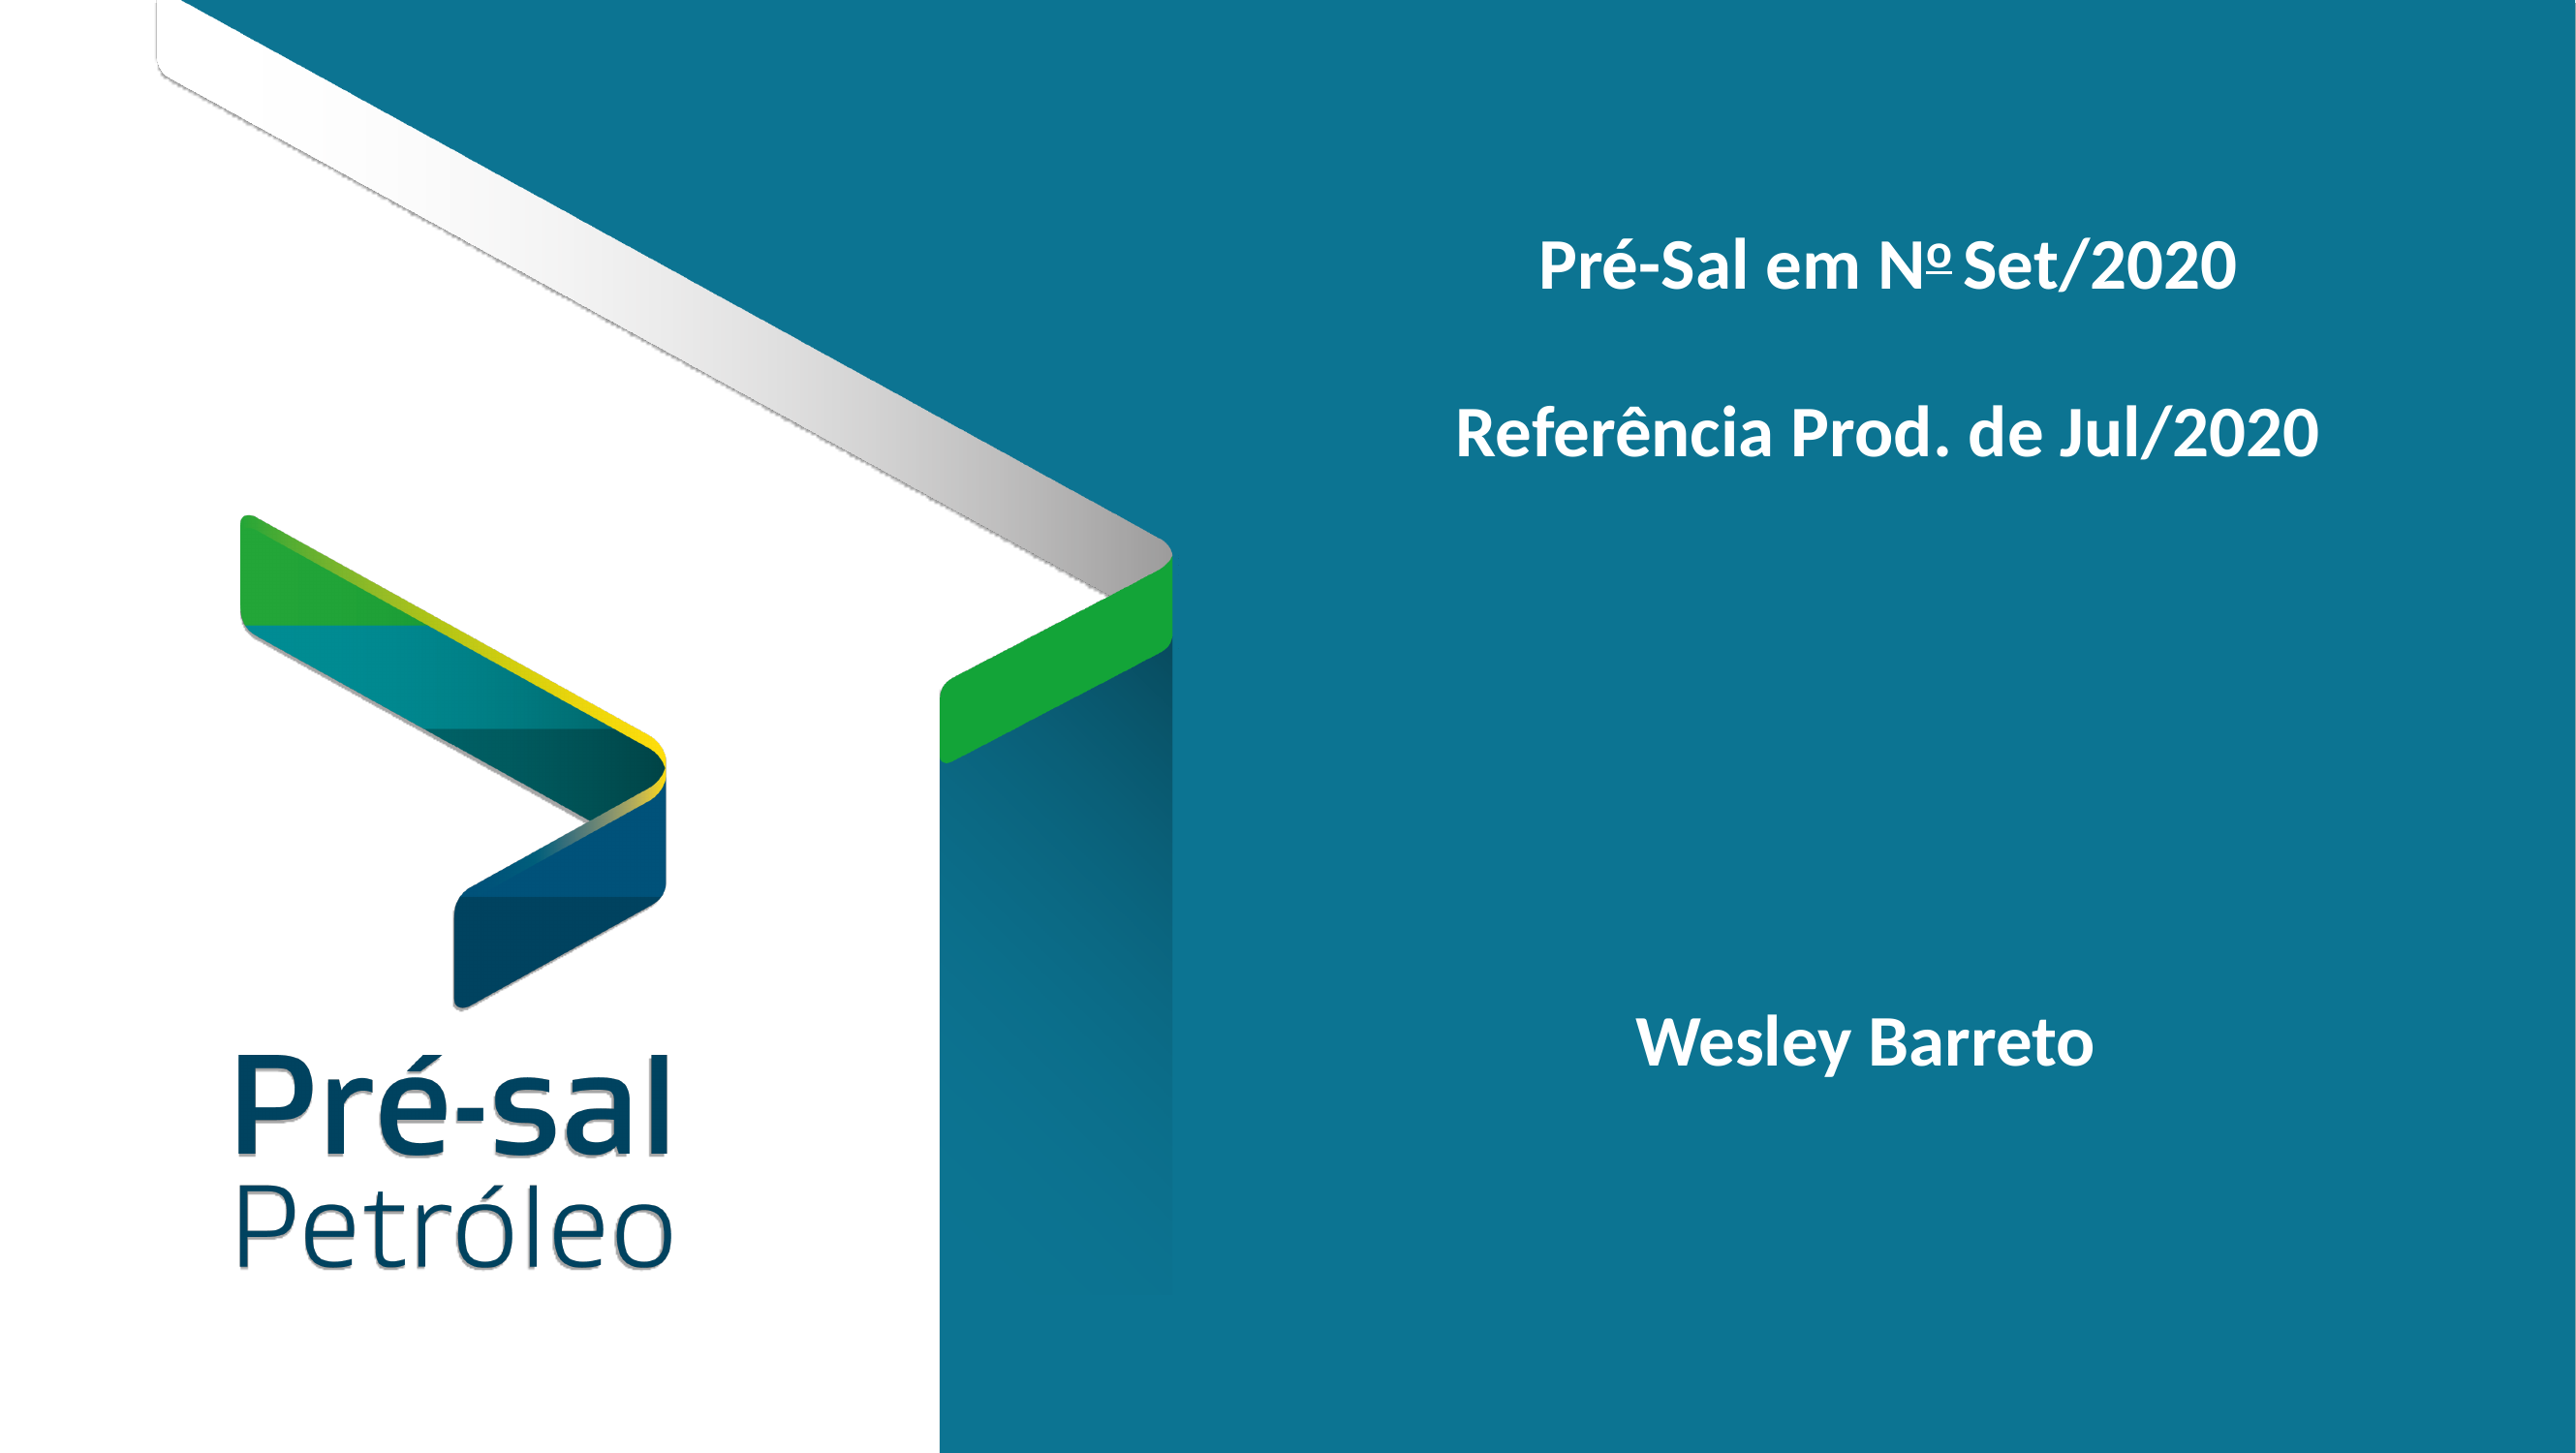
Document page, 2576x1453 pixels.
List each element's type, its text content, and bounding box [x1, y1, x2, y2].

text_box Pré-Sal em No Set/2020 Referência Prod. de Jul/2020 [1282, 195, 2495, 572]
text_box Wesley Barreto [1551, 985, 2181, 1089]
